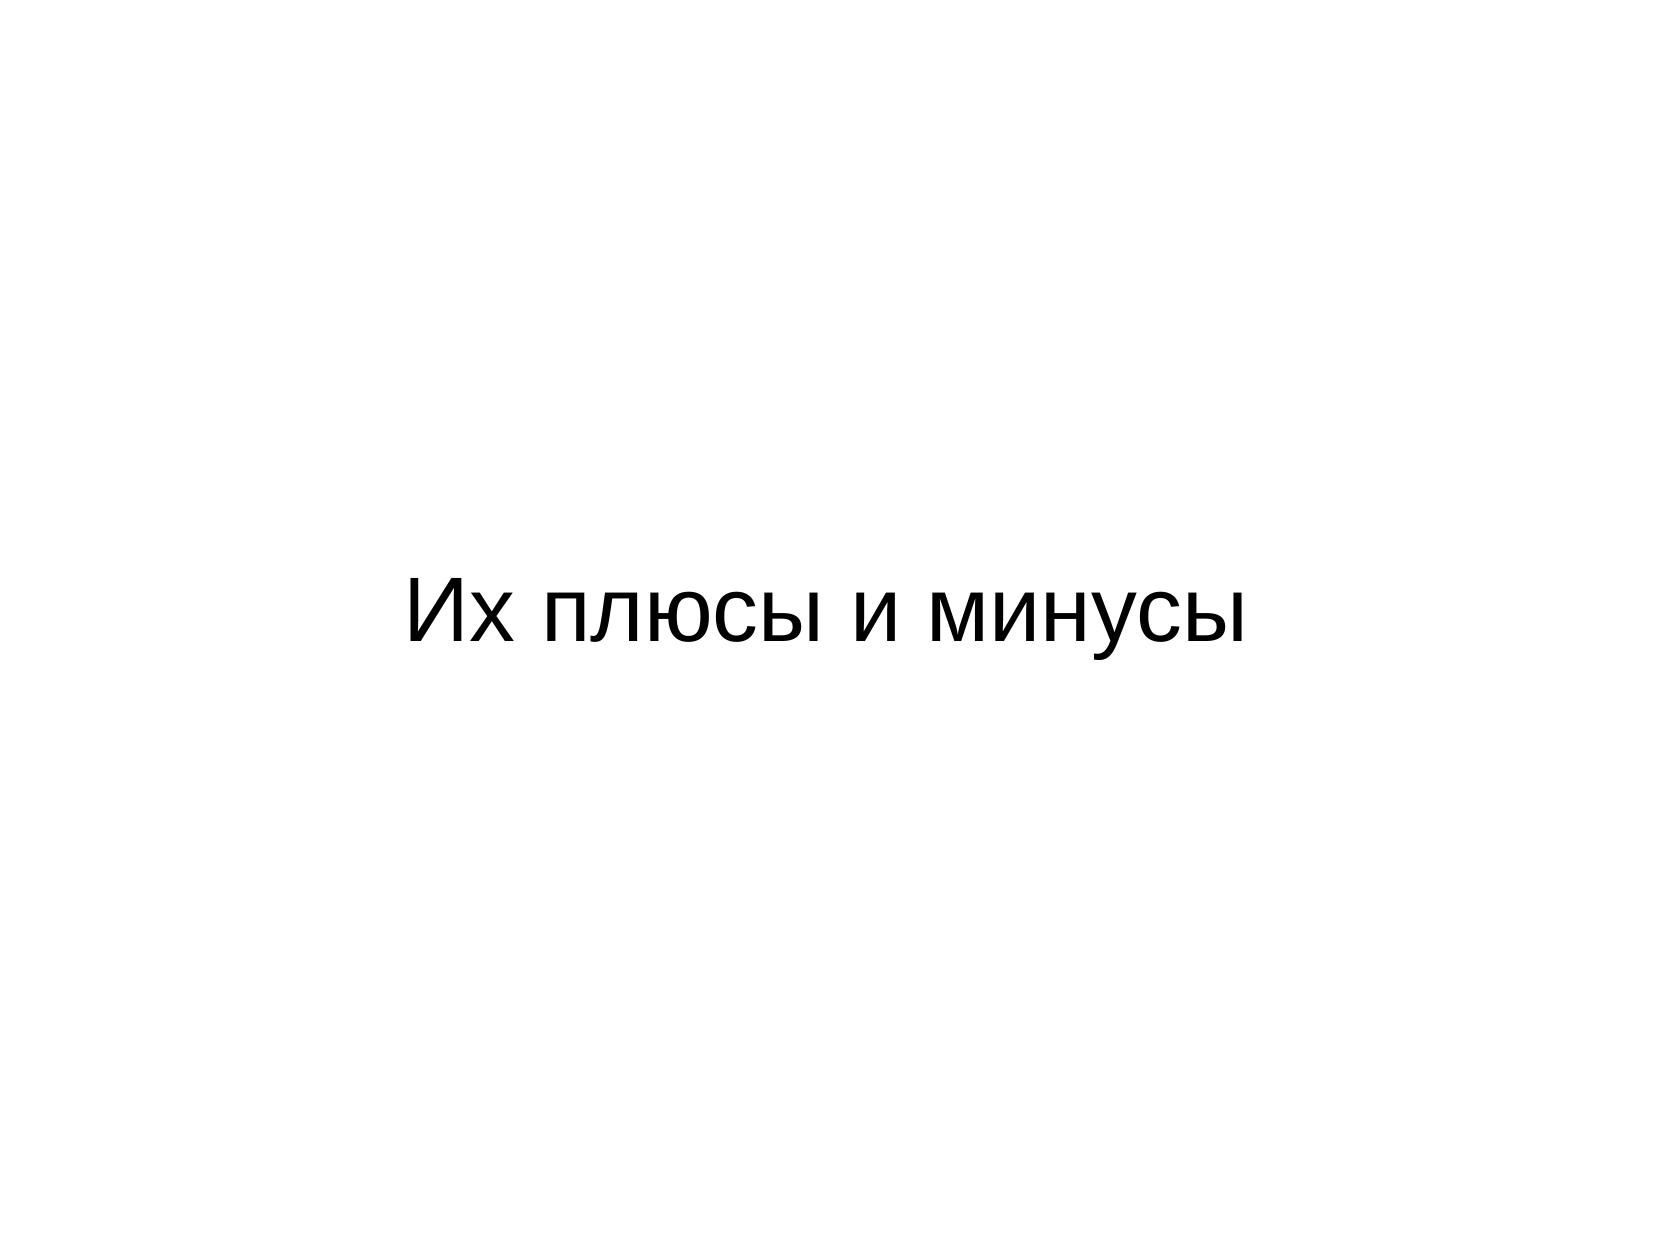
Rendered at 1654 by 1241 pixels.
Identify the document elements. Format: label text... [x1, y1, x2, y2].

title Их плюсы и минусы [82, 506, 1571, 714]
